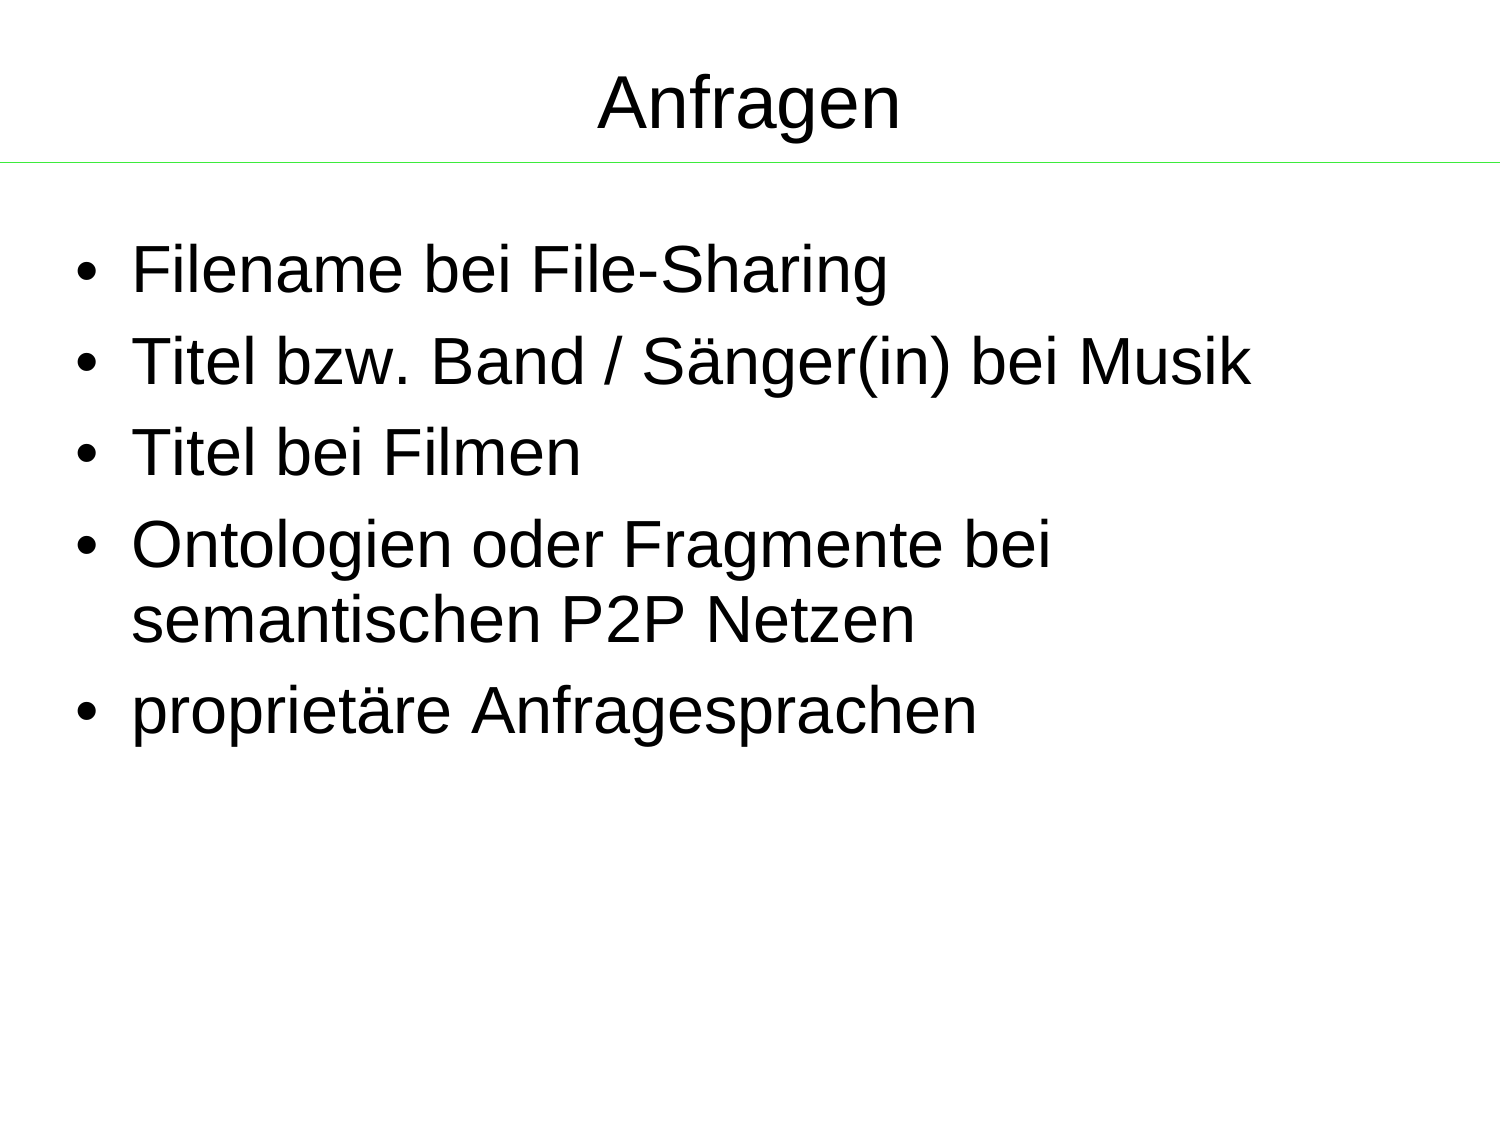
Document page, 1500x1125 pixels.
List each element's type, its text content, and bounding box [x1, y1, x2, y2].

list Filename bei File-Sharing Titel bzw. Band / Sänger(in) bei Musik Titel bei Filmen Ontologien oder Fragmente bei semantischen P2P Netzen proprietäre Anfragesprachen [75, 232, 1426, 986]
title Anfragen [75, 57, 1426, 148]
